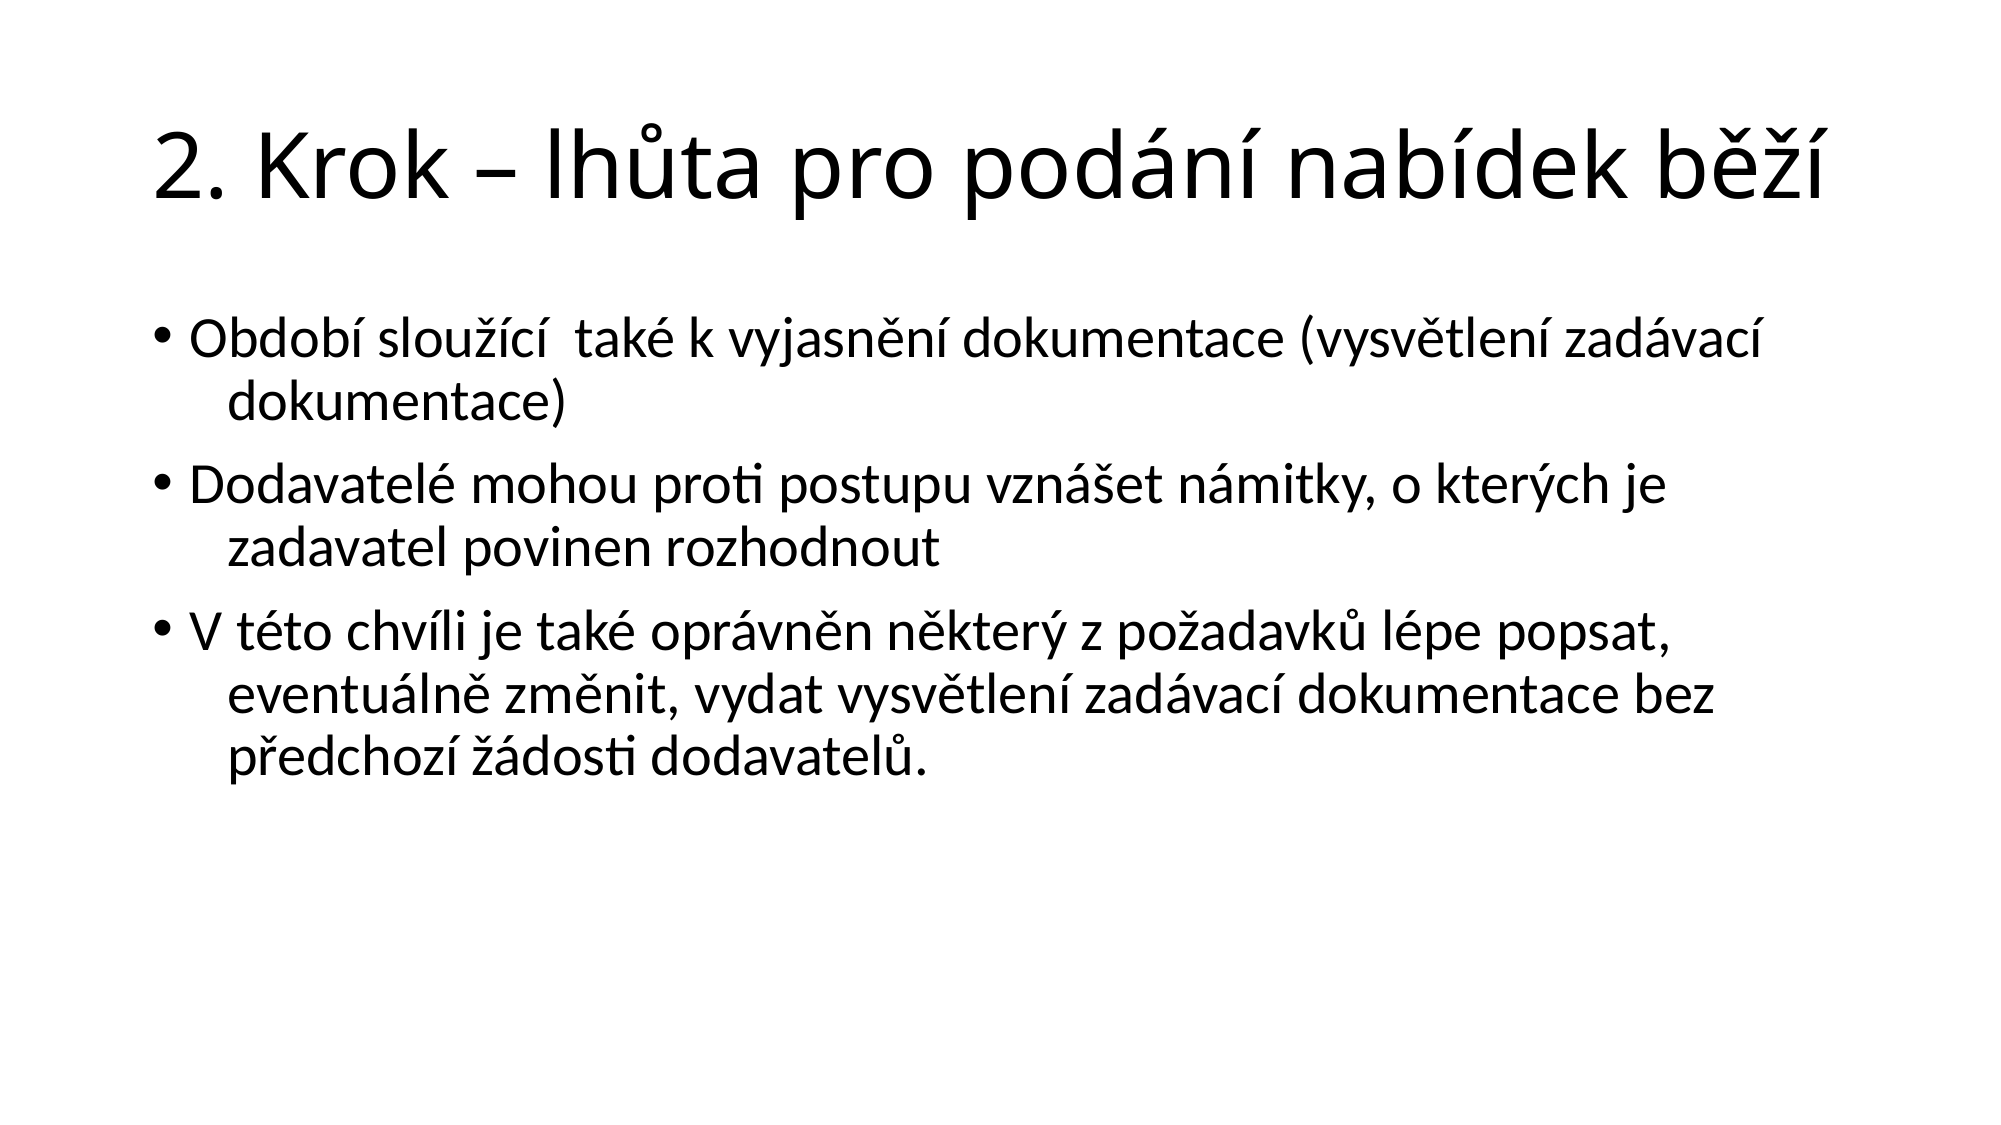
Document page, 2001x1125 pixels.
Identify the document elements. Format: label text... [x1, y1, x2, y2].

list Období sloužící také k vyjasnění dokumentace (vysvětlení zadávací dokumentace) Dodavatelé mohou proti postupu vznášet námitky, o kterých je zadavatel povinen rozhodnout V této chvíli je také oprávněn některý z požadavků lépe popsat, eventuálně změnit, vydat vysvětlení zadávací dokumentace bez předchozí žádosti dodavatelů. [137, 299, 1863, 1014]
title 2. Krok – lhůta pro podání nabídek běží [137, 59, 1863, 278]
